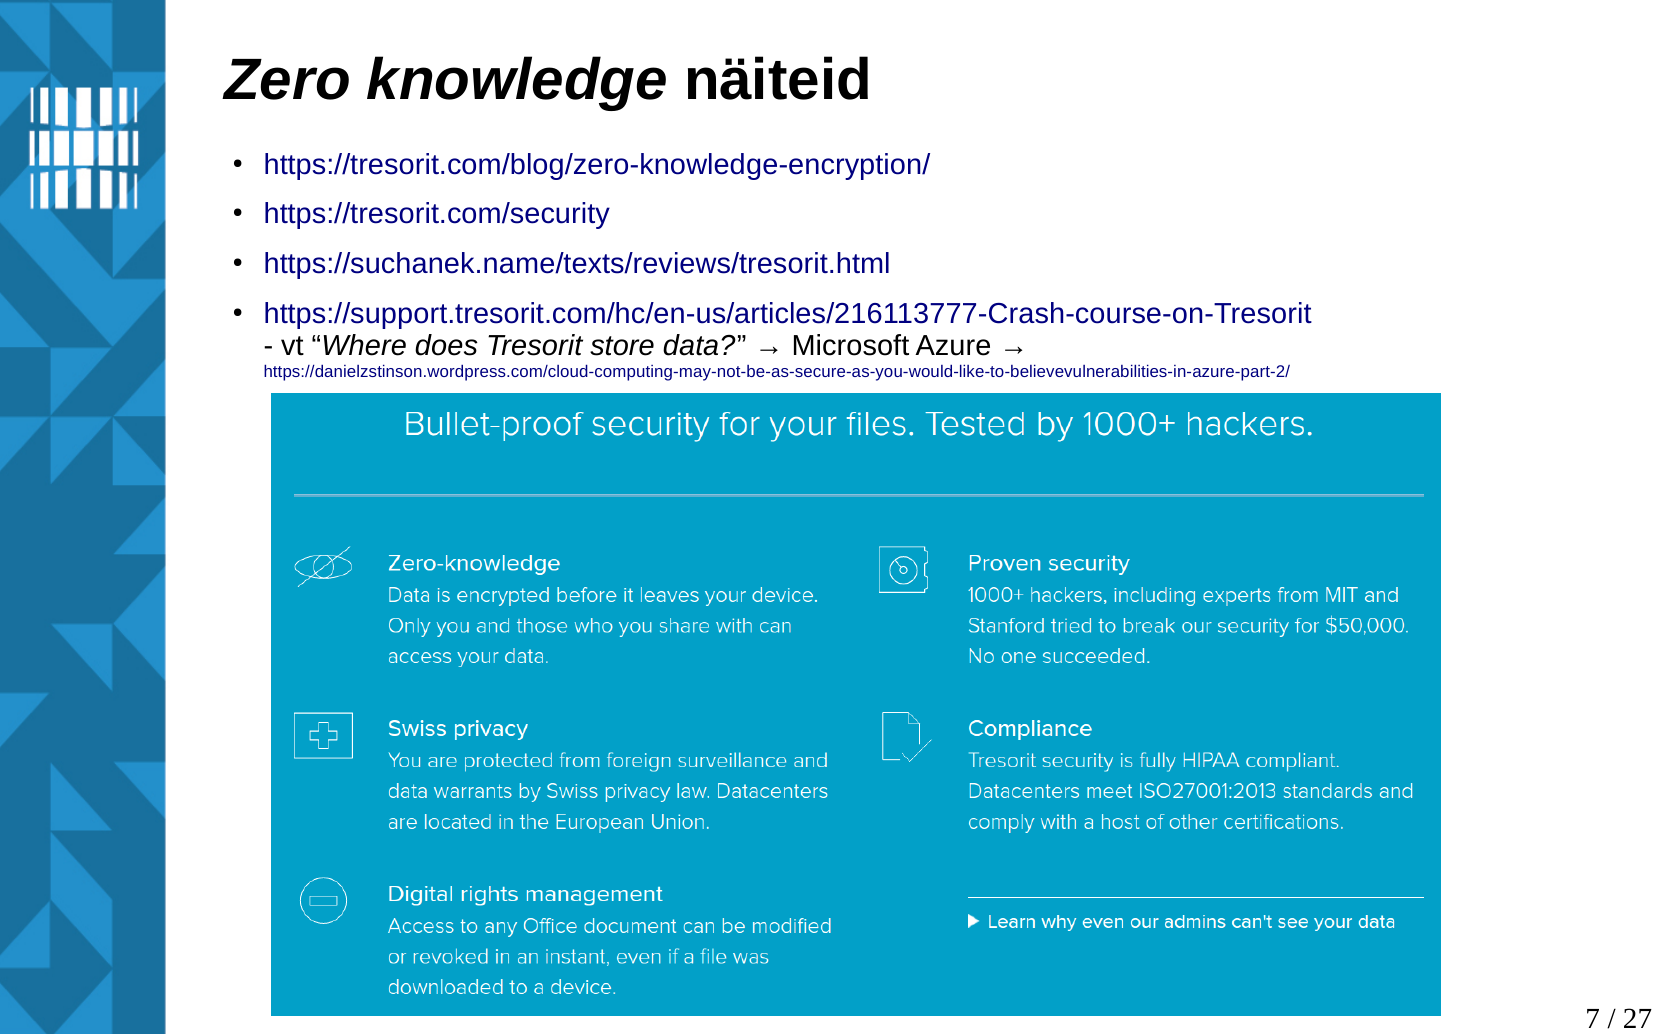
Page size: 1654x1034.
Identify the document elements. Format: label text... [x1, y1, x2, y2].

picture [980, 414, 984, 435]
picture [1039, 413, 1043, 434]
picture [1118, 414, 1122, 431]
list https://tresorit.com/blog/zero-knowledge-encryption/ https://tresorit.com/security https://suchanek.name/texts/reviews/tresorit.html https://support.tresorit.com/hc/en-us/articles/216113777-Crash-course-on-Tresorit - vt “Where does Tresorit store data?” → Microsoft Azure → https://danielzstinson.wordpress.com/cloud-computing-may-not-be-as-secure-as-you-would-like-to-believevulnerabilities-in-azure-part-2/ [222, 147, 1477, 385]
picture [407, 413, 420, 434]
picture [1289, 920, 1307, 925]
title Zero knowledge näiteid [224, 28, 1004, 132]
picture [469, 725, 474, 735]
picture [1184, 754, 1195, 766]
picture [969, 916, 977, 926]
